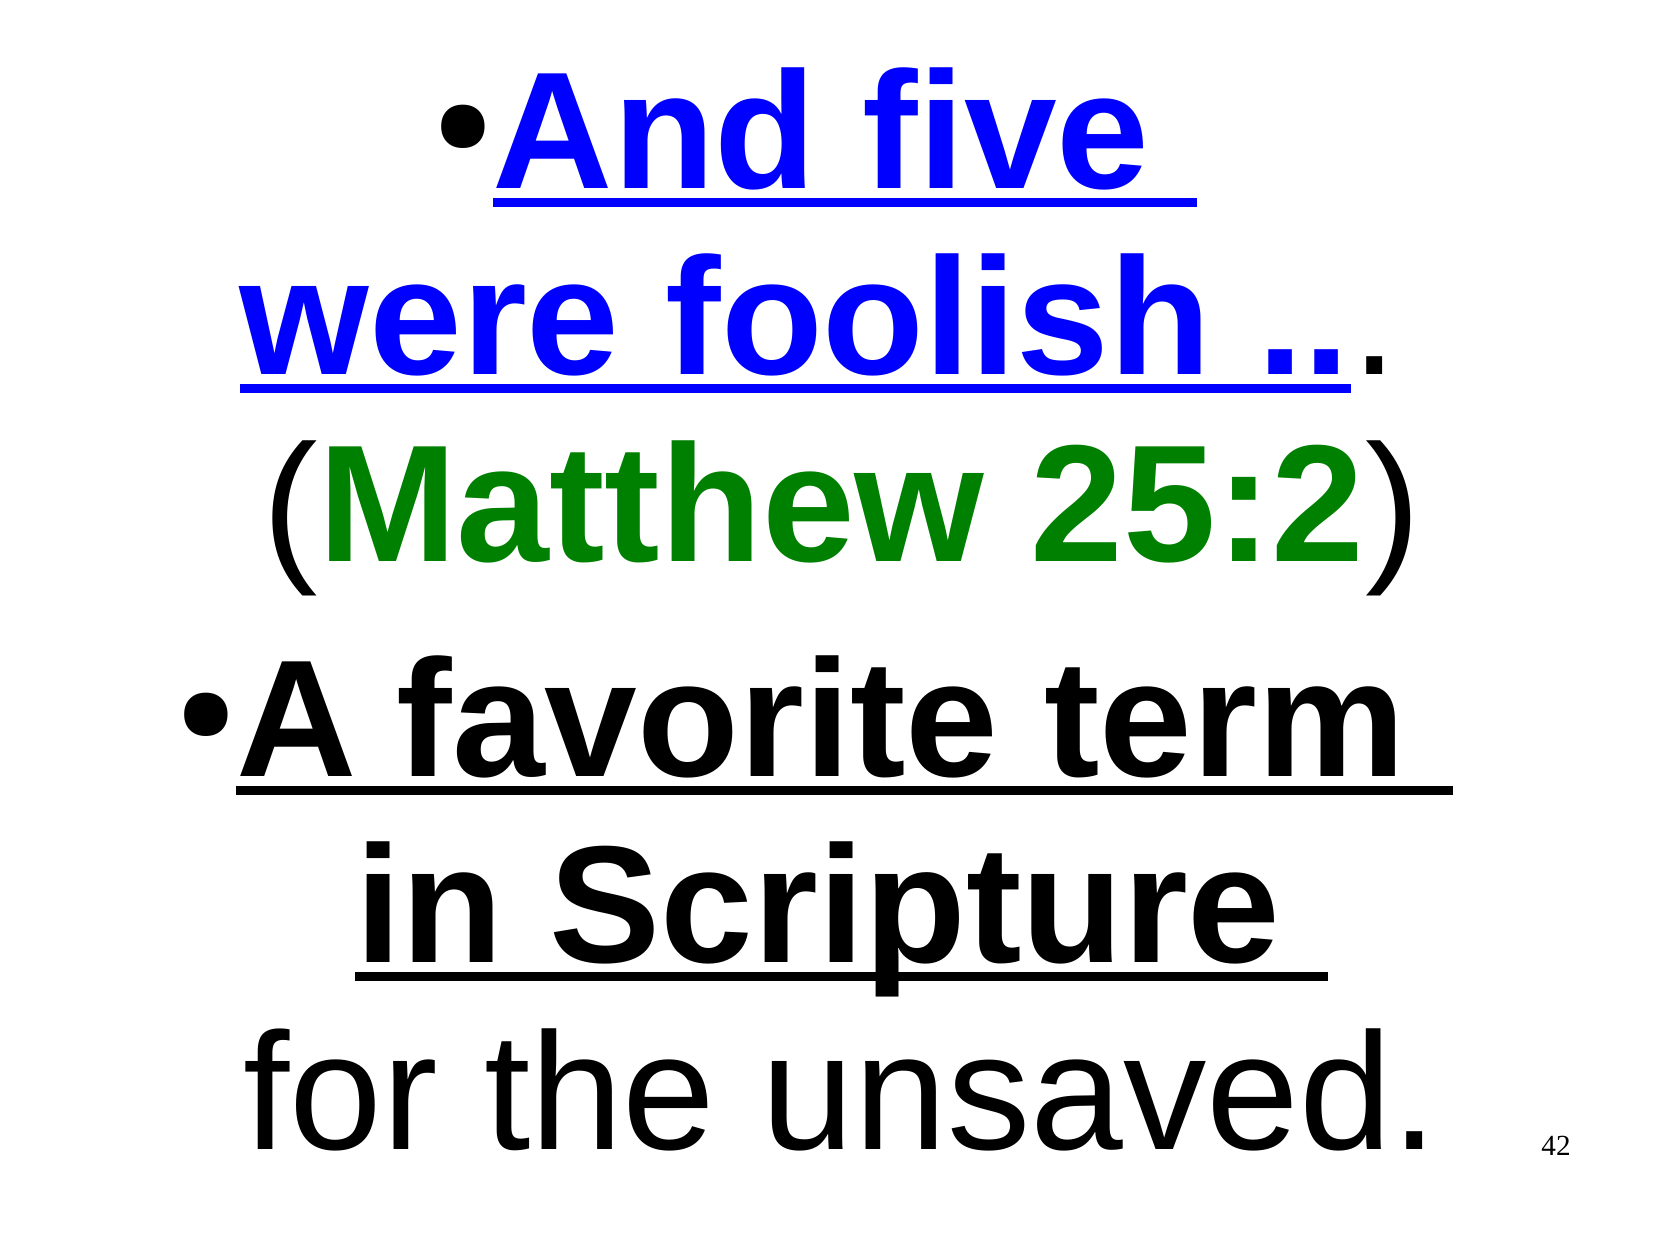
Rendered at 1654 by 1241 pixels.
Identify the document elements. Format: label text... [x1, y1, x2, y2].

list And five were foolish ... (Matthew 25:2) A favorite term in Scripture for the unsaved. [0, 37, 1613, 1201]
